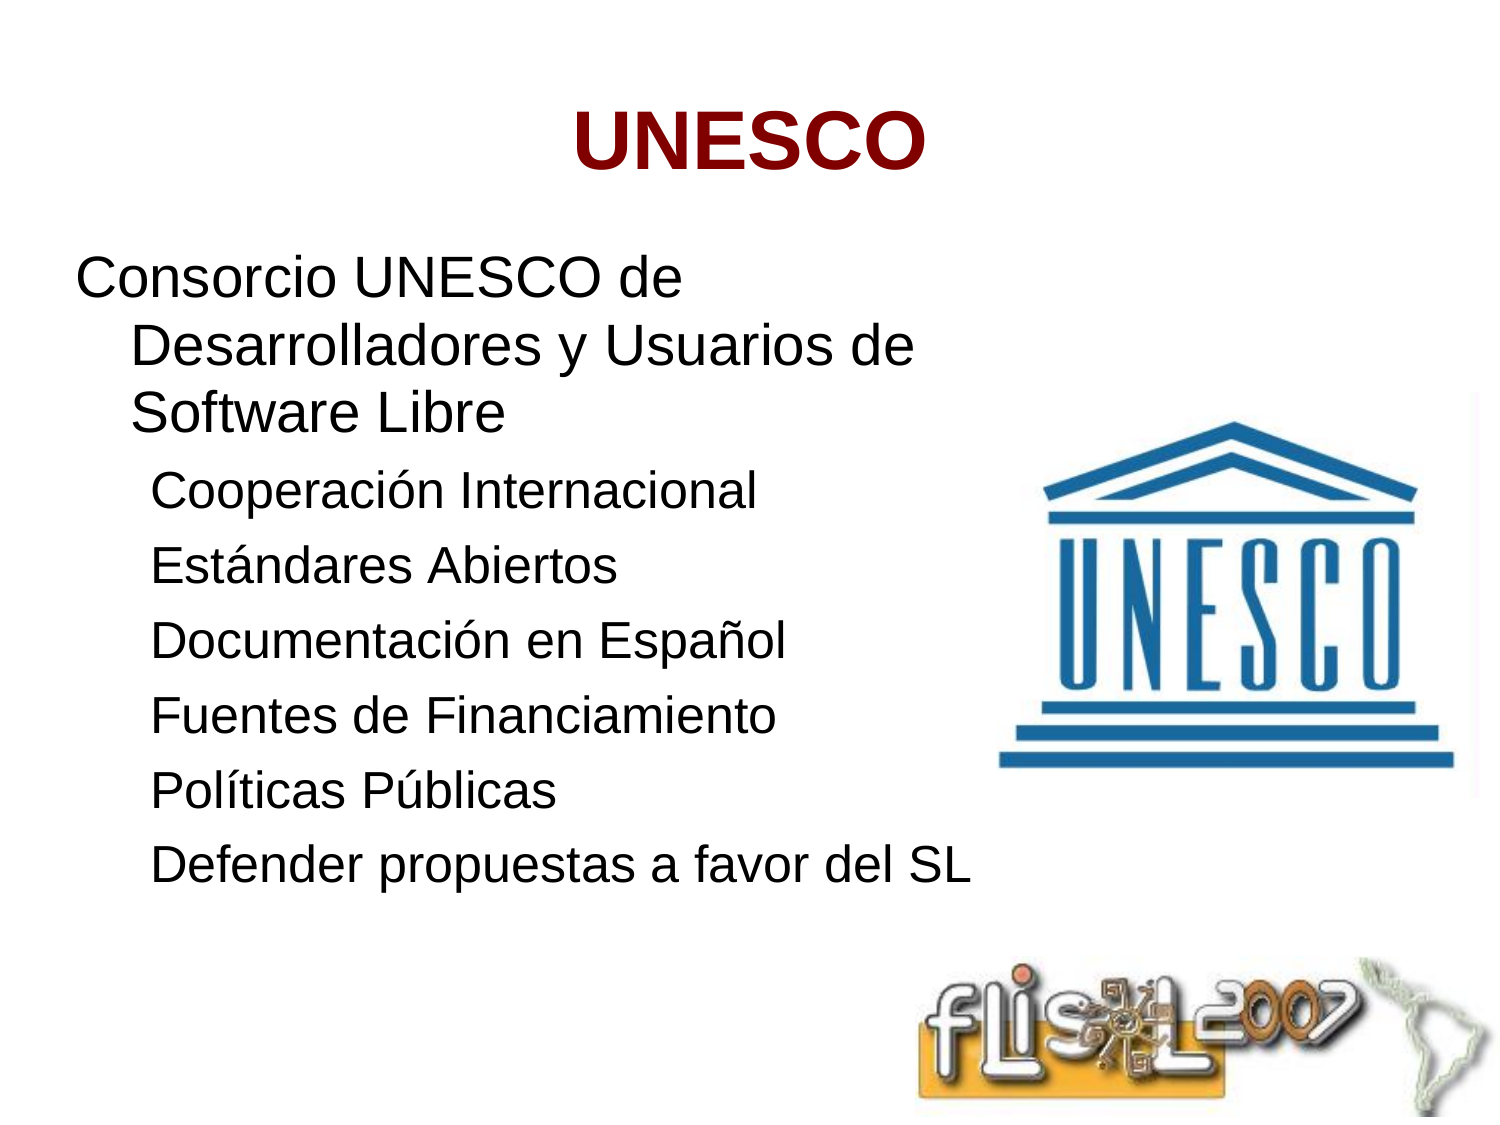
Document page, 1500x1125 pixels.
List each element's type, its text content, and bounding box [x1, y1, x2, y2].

list Consorcio UNESCO de Desarrolladores y Usuarios de Software Libre Cooperación Internacional Estándares Abiertos Documentación en Español Fuentes de Financiamiento Políticas Públicas Defender propuestas a favor del SL [74, 242, 1004, 1024]
title UNESCO [75, 21, 1426, 257]
picture [915, 956, 1500, 1117]
picture [974, 392, 1480, 798]
